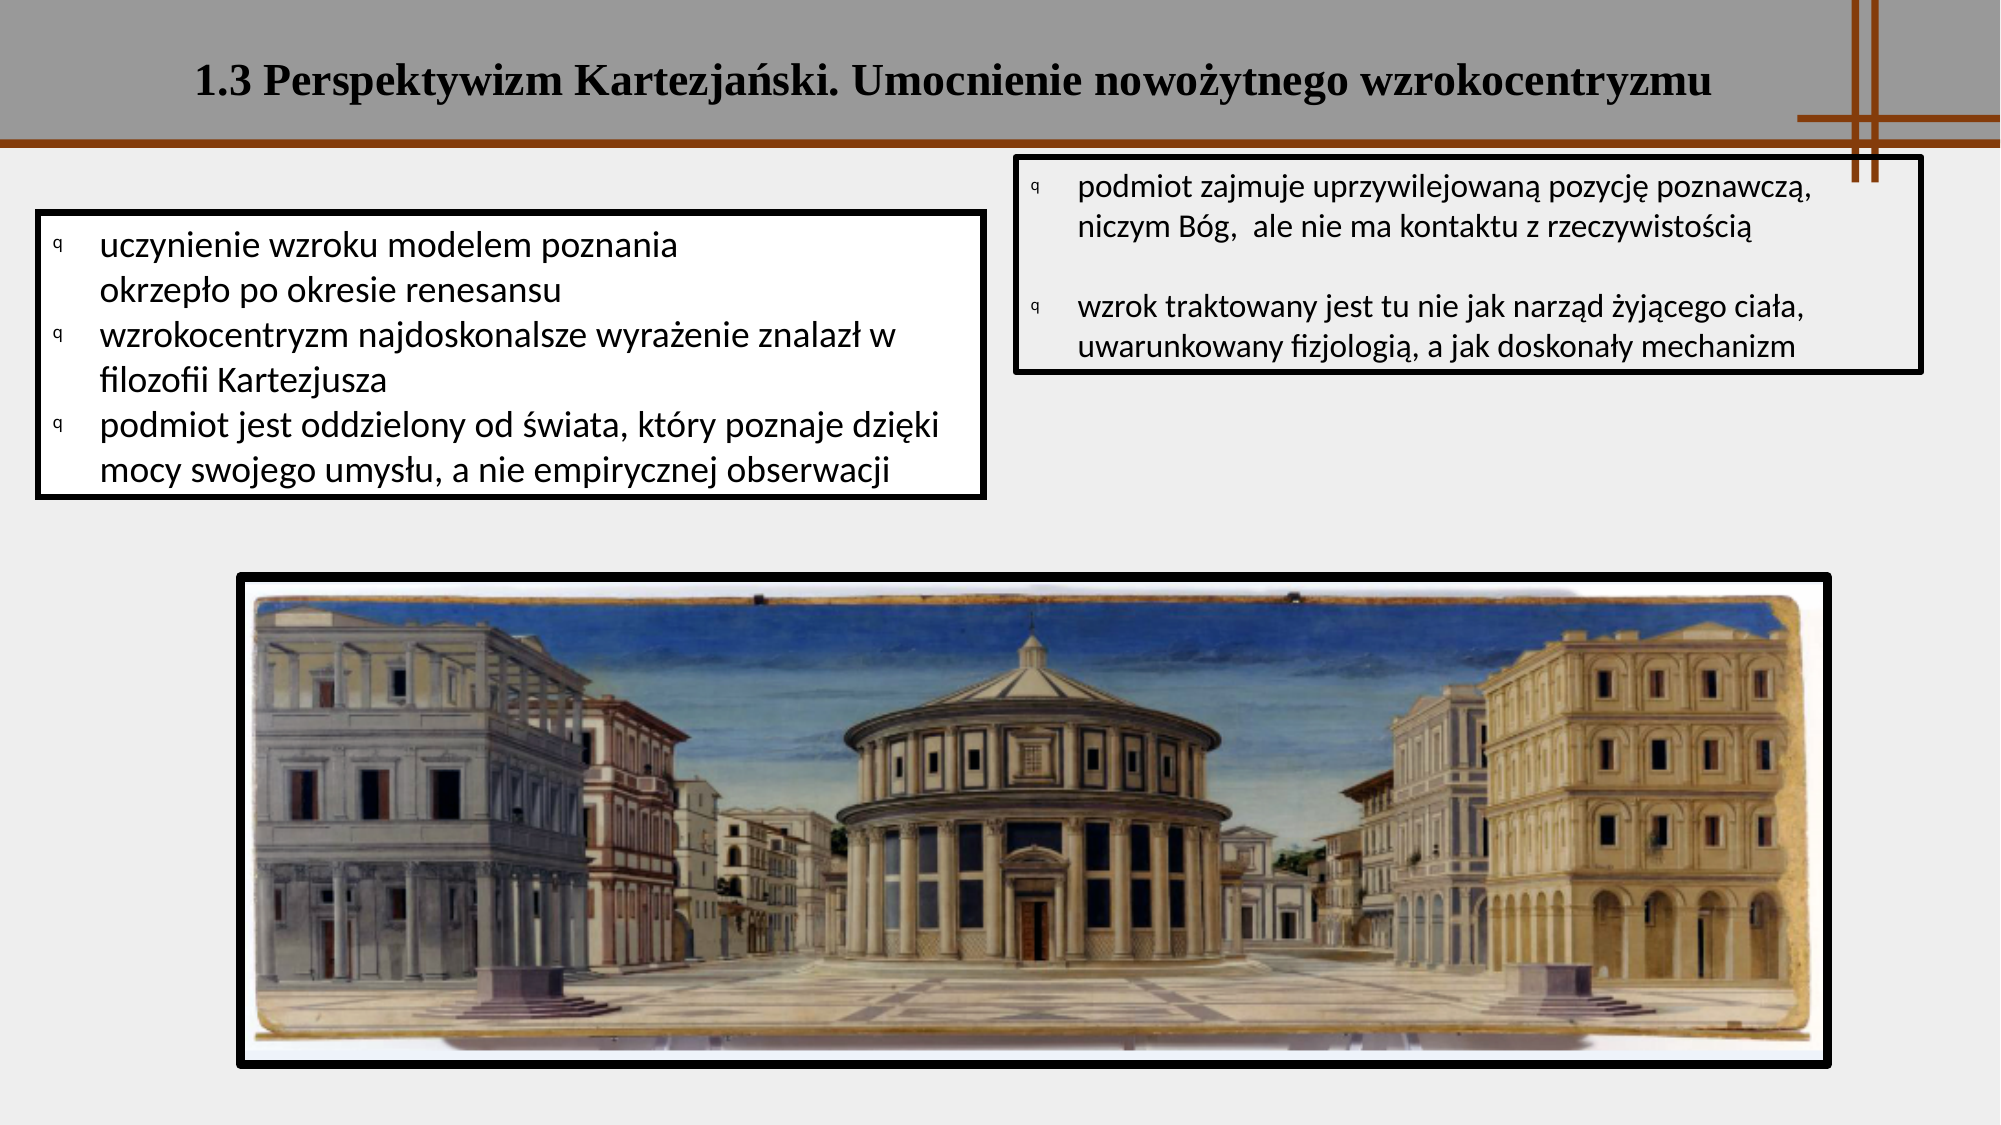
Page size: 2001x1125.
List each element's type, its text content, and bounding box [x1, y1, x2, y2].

text_box uczynienie wzroku modelem poznania okrzepło po okresie renesansu wzrokocentryzm najdoskonalsze wyrażenie znalazł w filozofii Kartezjusza podmiot jest oddzielony od świata, który poznaje dzięki mocy swojego umysłu, a nie empirycznej obserwacji [37, 212, 984, 498]
text_box podmiot zajmuje uprzywilejowaną pozycję poznawczą, niczym Bóg, ale nie ma kontaktu z rzeczywistością wzrok traktowany jest tu nie jak narząd żyjącego ciała, uwarunkowany fizjologią, a jak doskonały mechanizm [1015, 157, 1922, 372]
text_box [0, 0, 2001, 157]
text_box 1.3 Perspektywizm Kartezjański. Umocnienie nowożytnego wzrokocentryzmu [173, 41, 1747, 112]
picture [245, 581, 1823, 1060]
